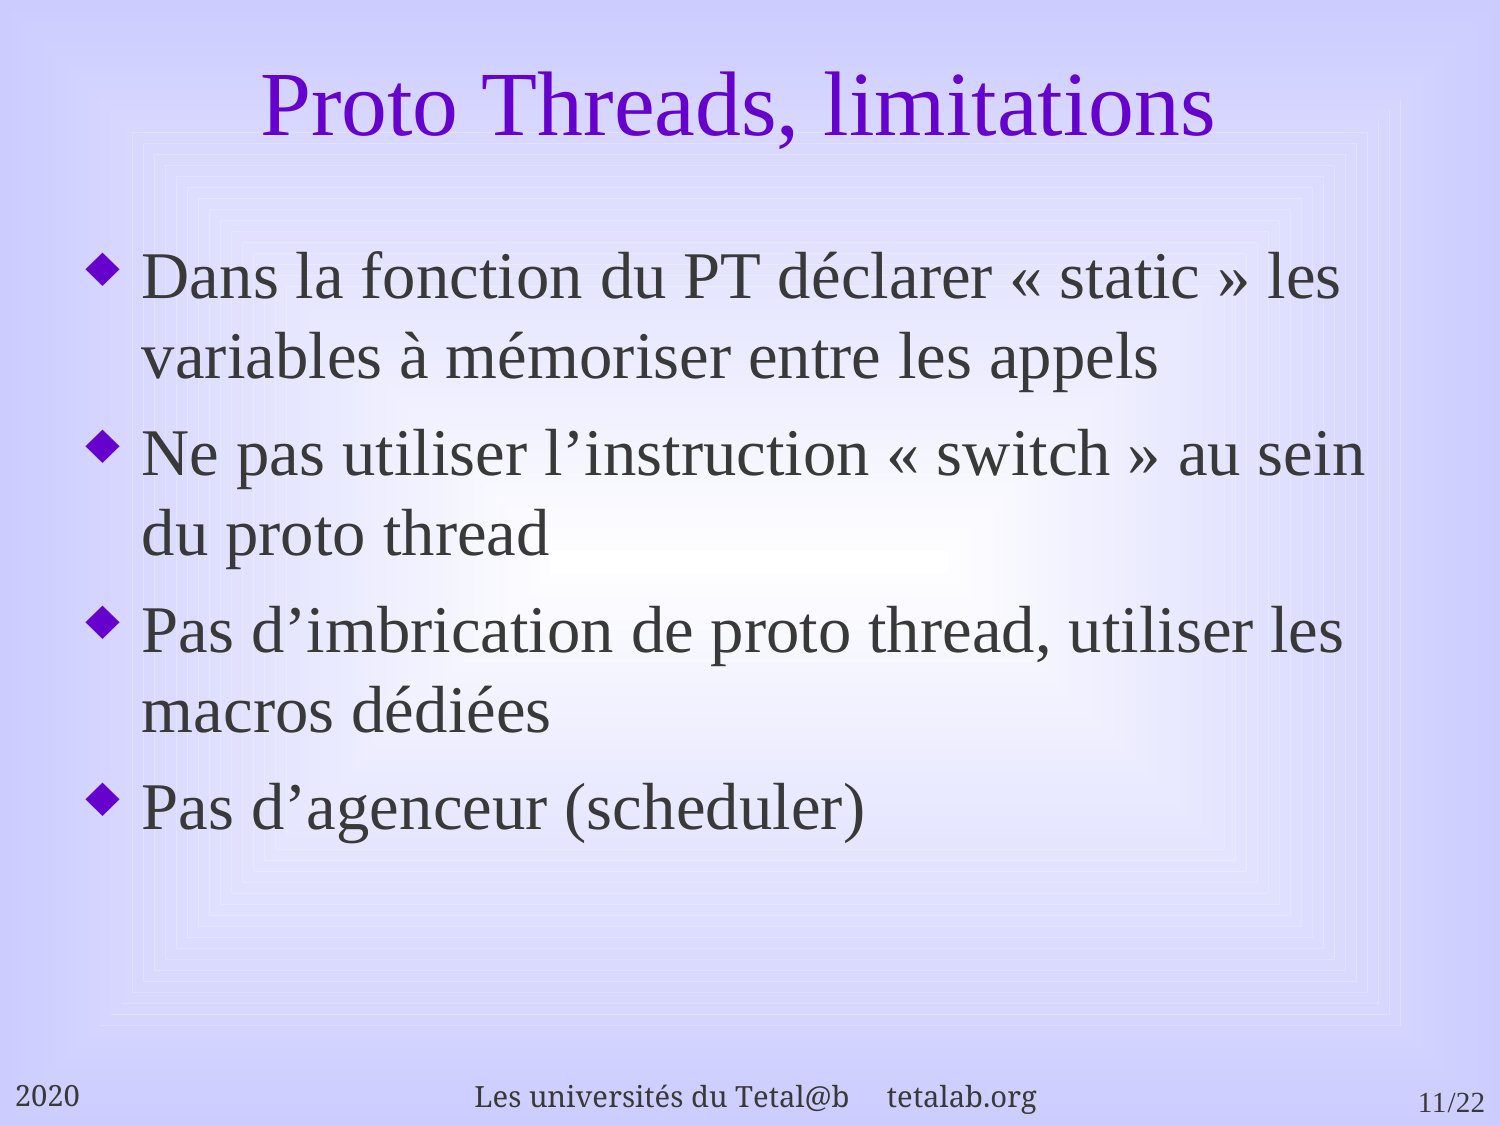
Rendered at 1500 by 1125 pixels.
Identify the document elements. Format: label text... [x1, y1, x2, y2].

list Dans la fonction du PT déclarer « static » les variables à mémoriser entre les appels Ne pas utiliser l’instruction « switch » au sein du proto thread Pas d’imbrication de proto thread, utiliser les macros dédiées Pas d’agenceur (scheduler) [70, 224, 1453, 1016]
title Proto Threads, limitations [0, 0, 1500, 198]
